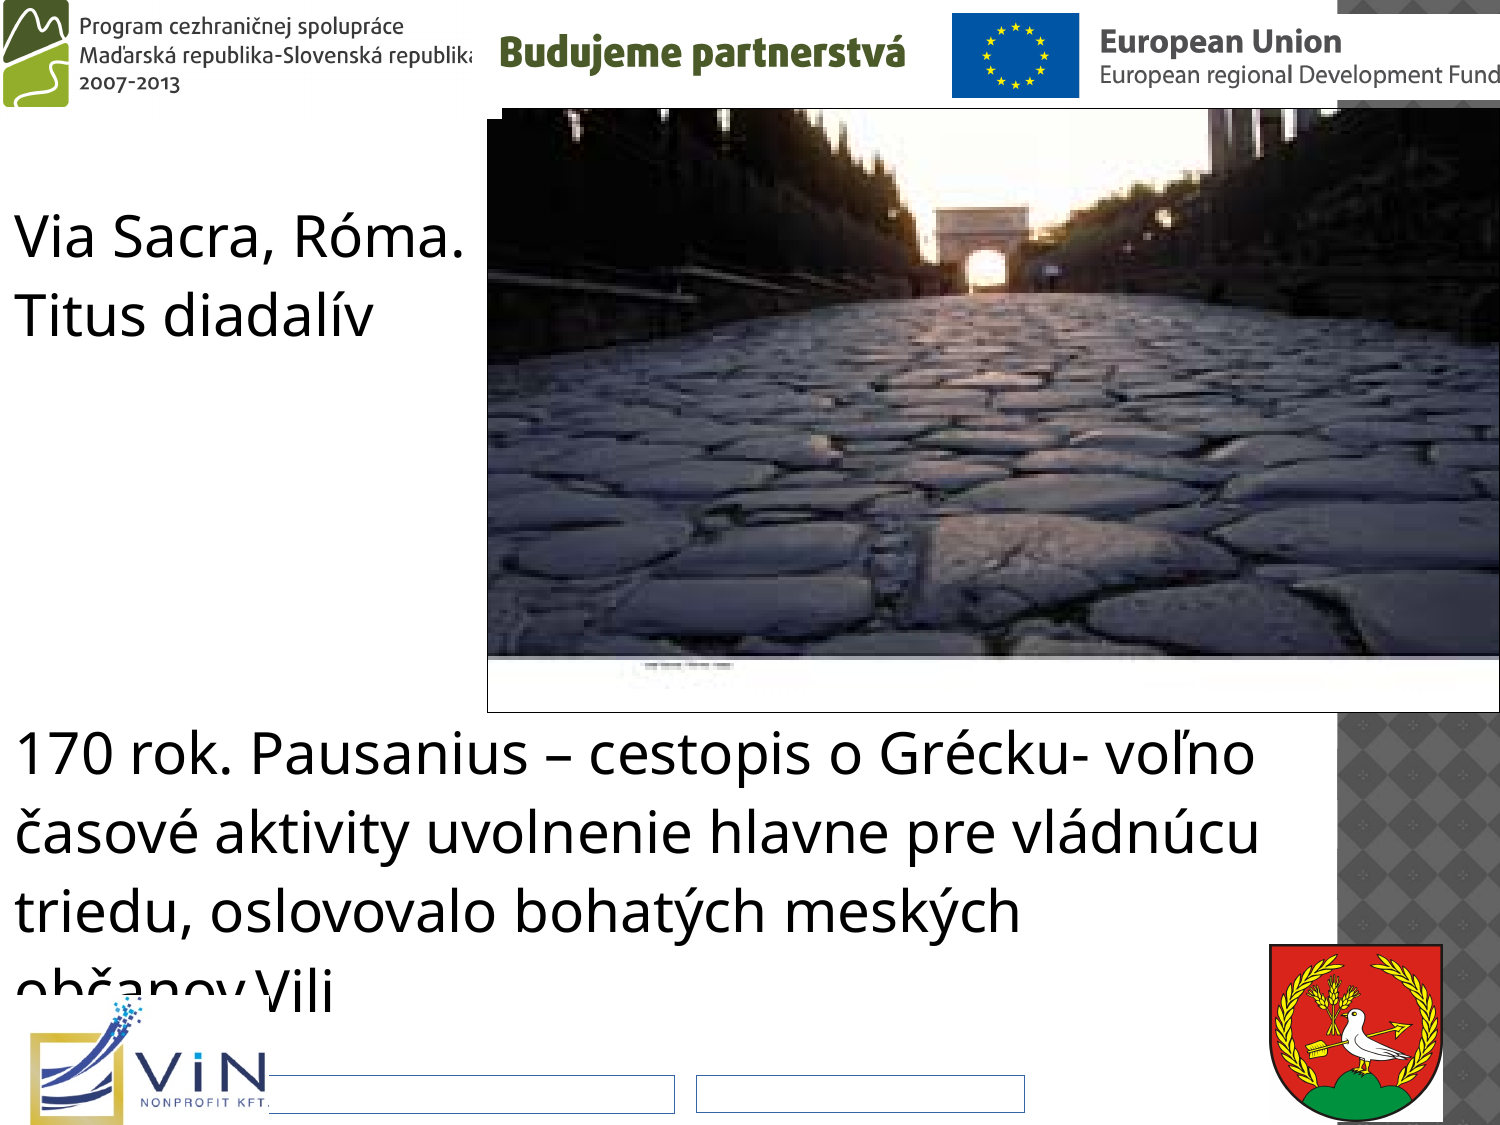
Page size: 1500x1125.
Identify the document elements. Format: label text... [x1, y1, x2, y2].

picture [7, 995, 269, 1125]
text_box 170 rok. Pausanius – cestopis o Grécku- voľno časové aktivity uvolnenie hlavne pre vládnúcu triedu, oslovovalo bohatých meských občanov.Vili [0, 704, 1338, 1000]
text_box Via Sacra, Róma. Titus diadalív [0, 187, 525, 343]
picture [0, 0, 1500, 1125]
